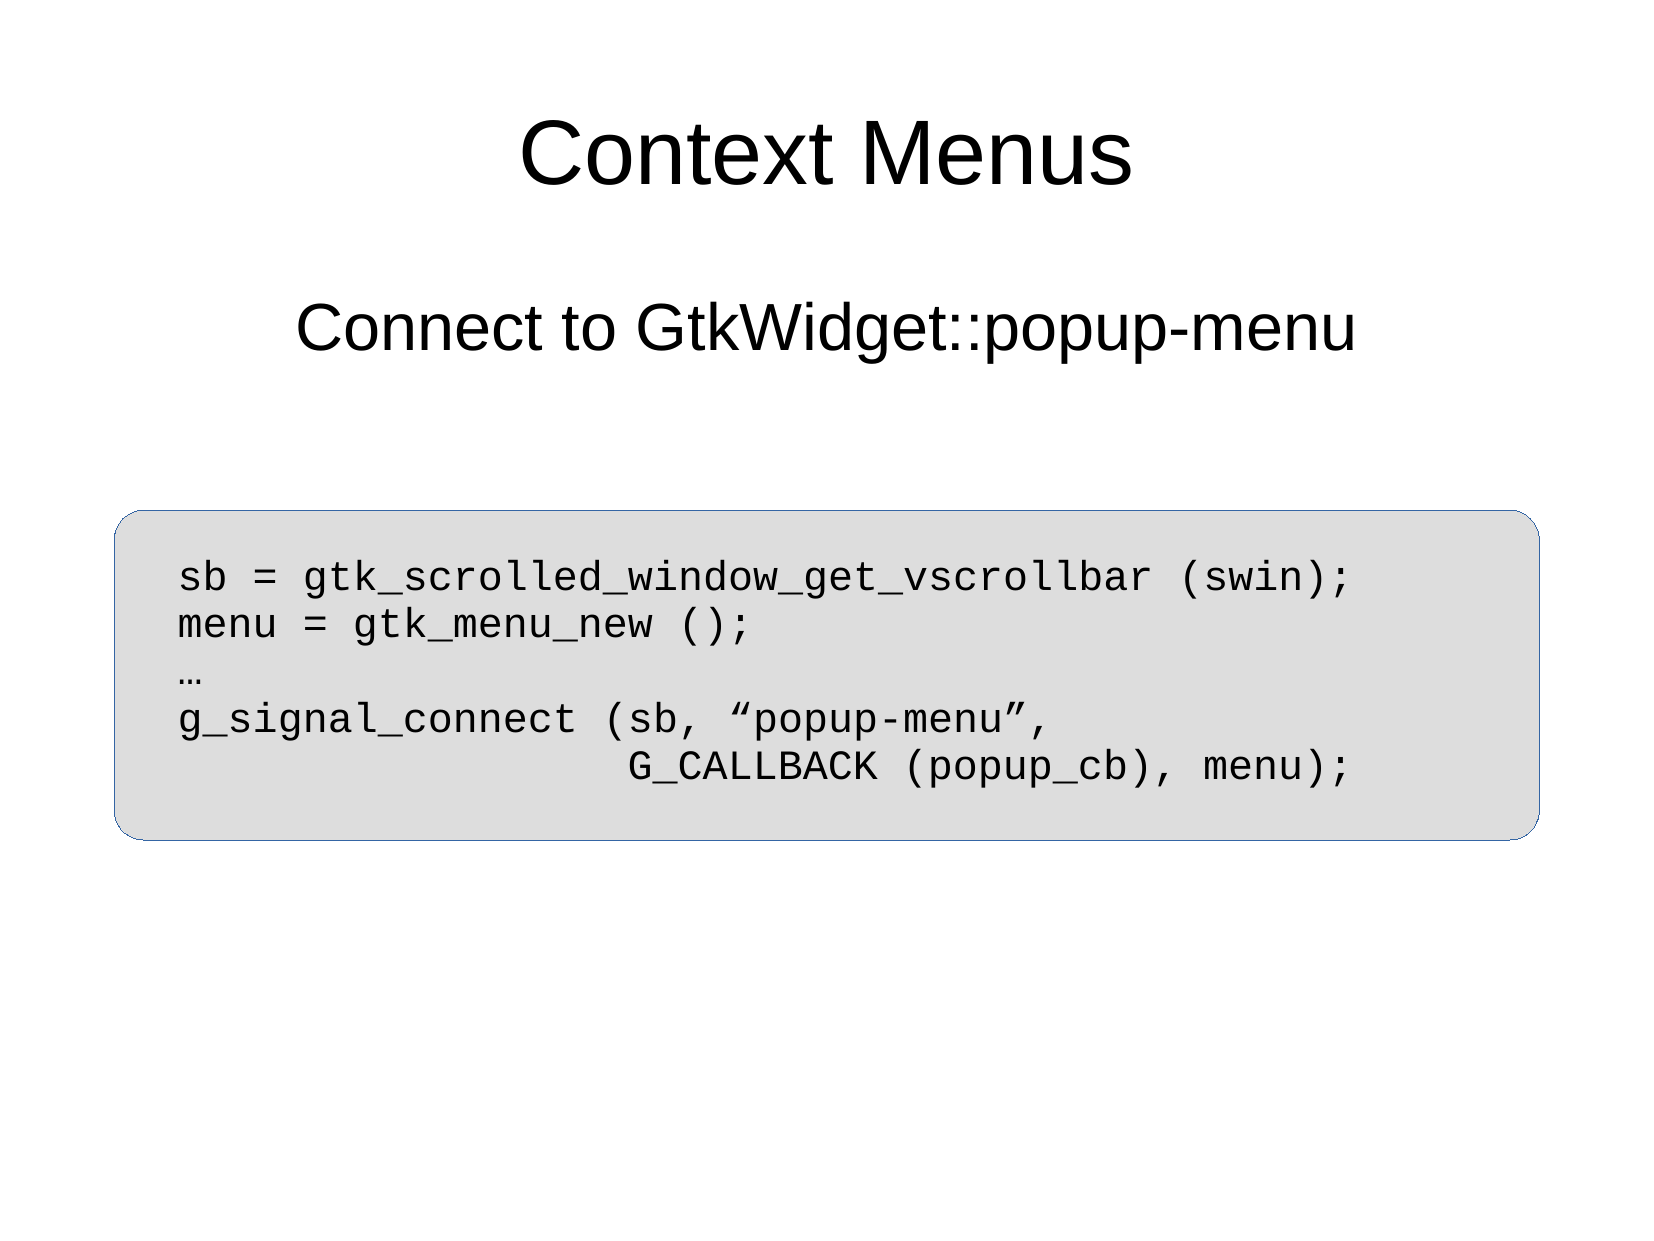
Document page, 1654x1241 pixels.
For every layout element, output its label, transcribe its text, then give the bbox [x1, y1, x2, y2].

title Context Menus [82, 49, 1571, 257]
text_box [114, 510, 1540, 841]
list Connect to GtkWidget::popup-menu [82, 290, 1571, 376]
text_box sb = gtk_scrolled_window_get_vscrollbar (swin); menu = gtk_menu_new (); … g_signal_connect (sb, “popup-menu”, G_CALLBACK (popup_cb), menu); [162, 548, 1491, 800]
